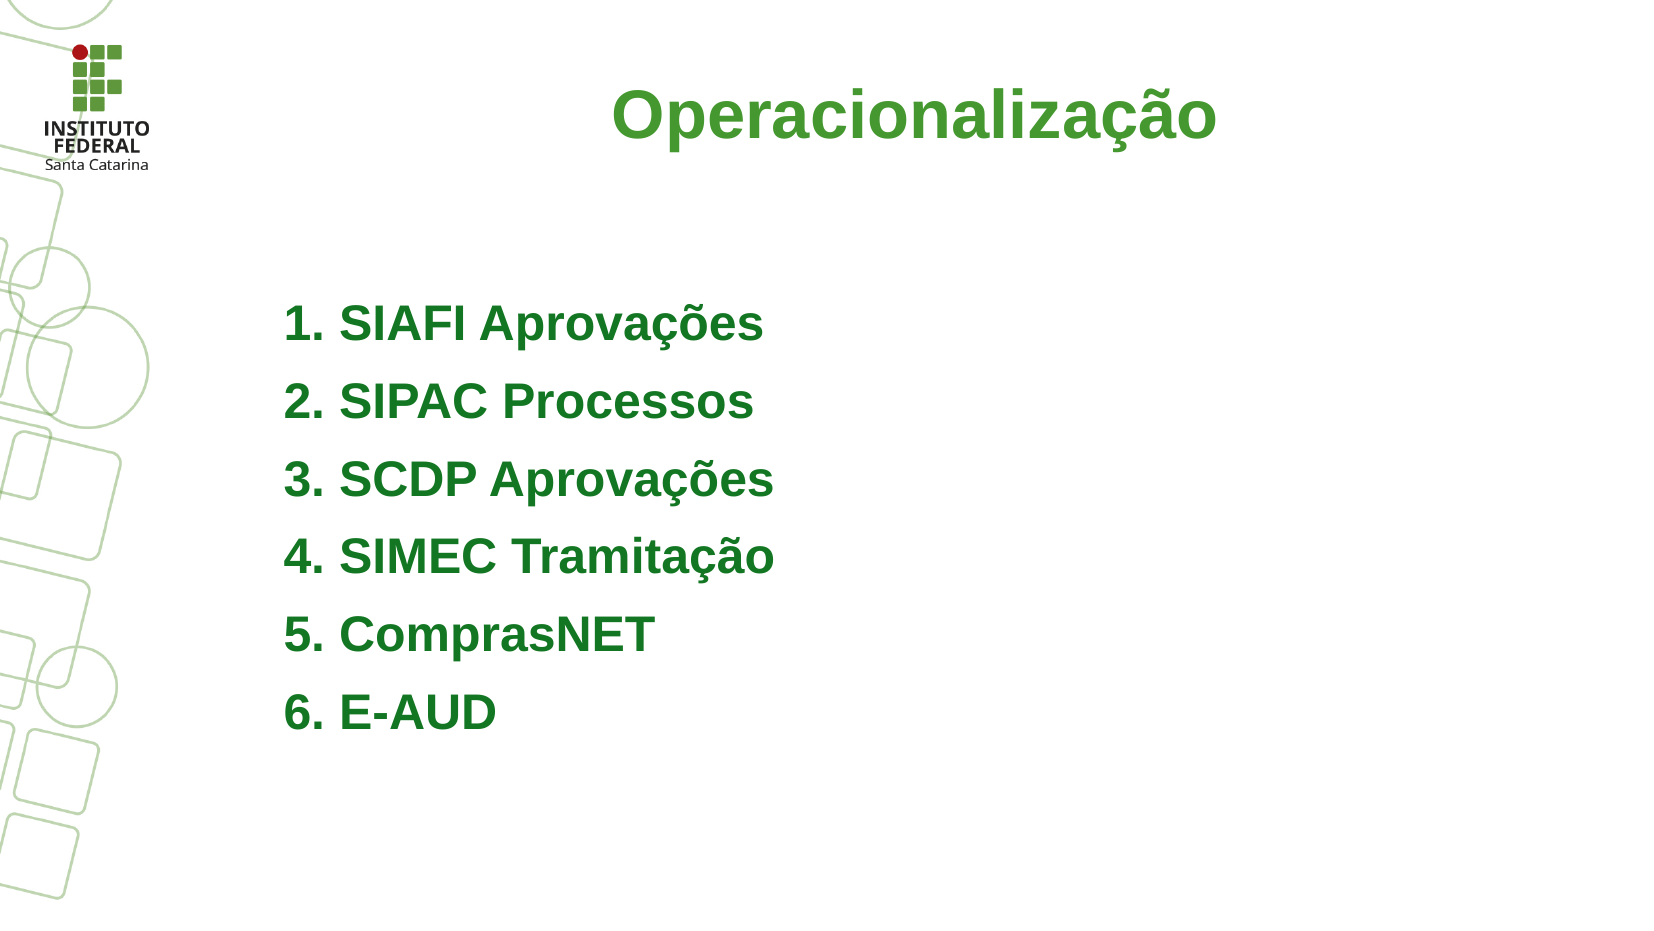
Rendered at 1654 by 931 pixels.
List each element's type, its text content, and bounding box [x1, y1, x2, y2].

title Operacionalização [259, 37, 1571, 193]
picture [0, 0, 1317, 931]
list 1. SIAFI Aprovações 2. SIPAC Processos 3. SCDP Aprovações 4. SIMEC Tramitação 5. ComprasNET 6. E-AUD [212, 217, 1571, 848]
